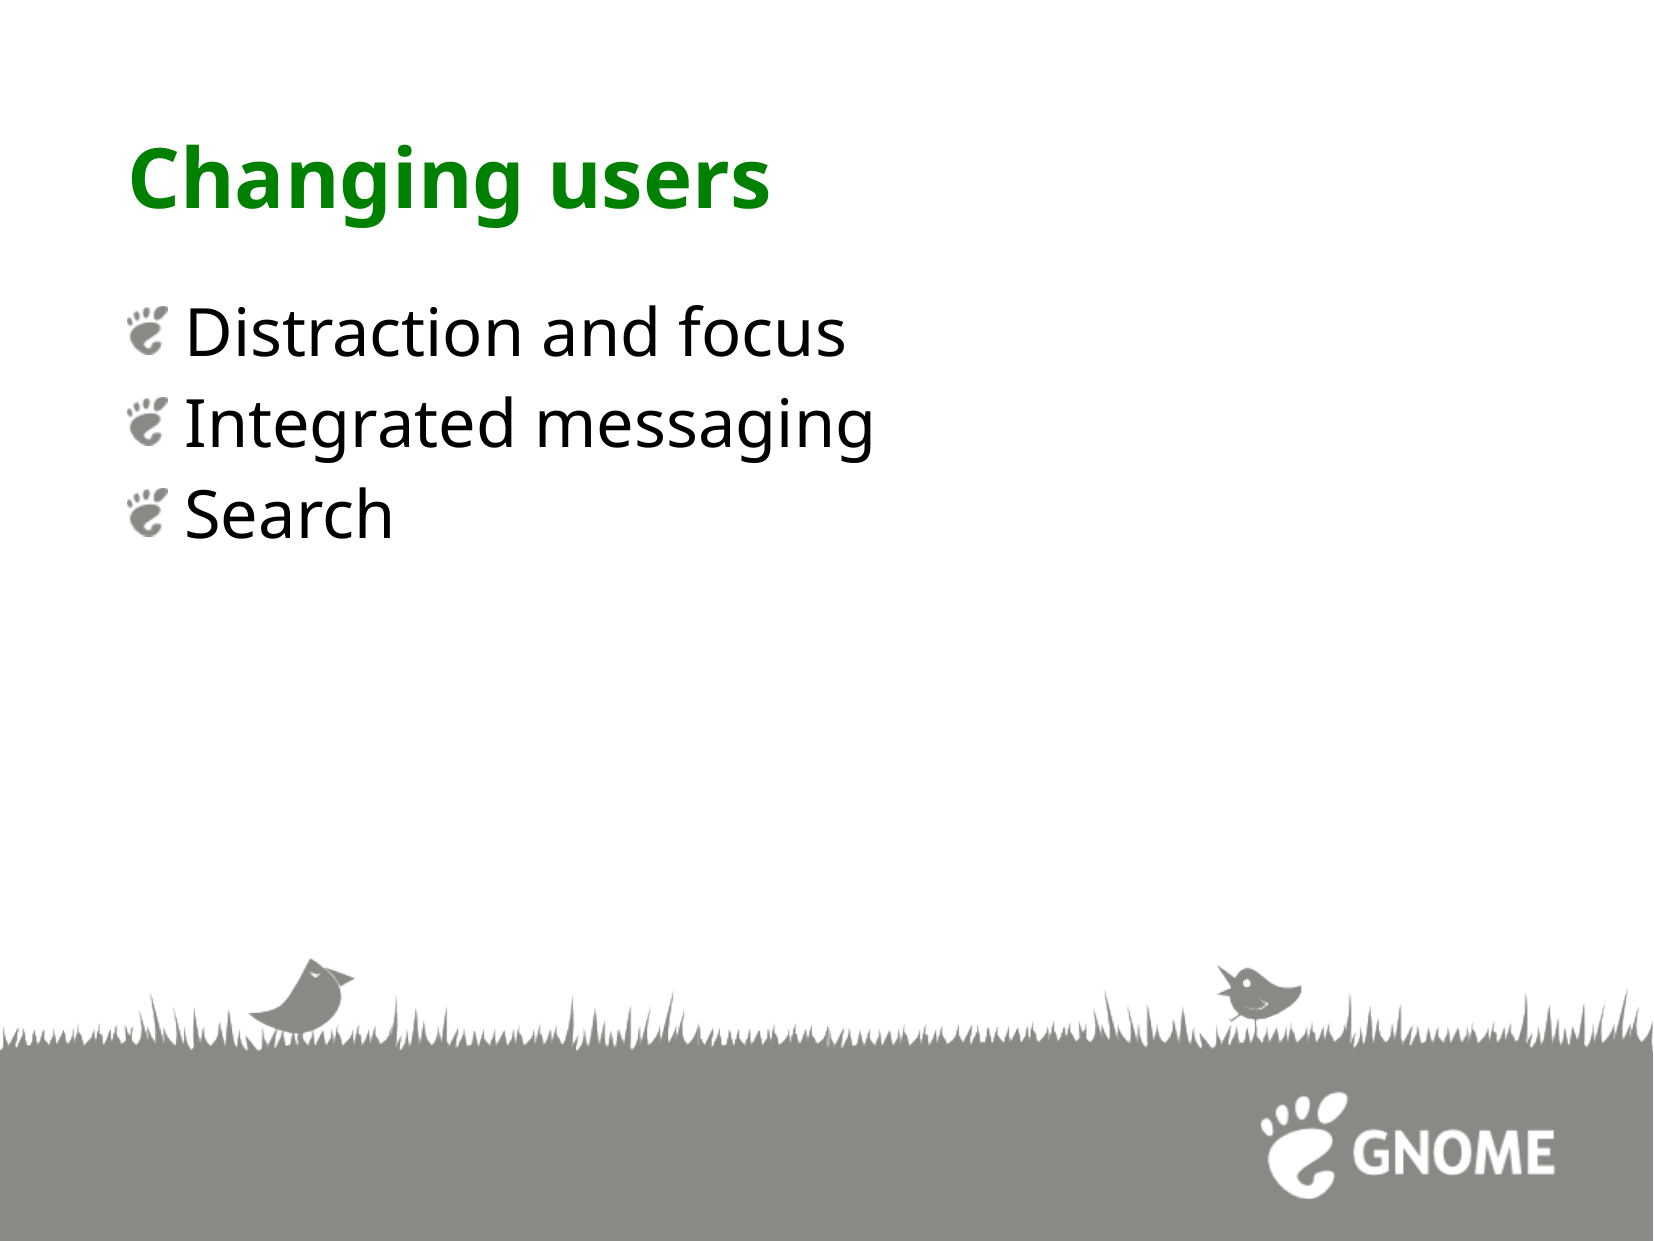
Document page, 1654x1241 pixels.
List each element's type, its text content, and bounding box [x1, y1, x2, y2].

text_box Distraction and focus Integrated messaging Search [112, 277, 1612, 562]
picture [0, 0, 1653, 1241]
text_box Changing users [112, 112, 1275, 239]
